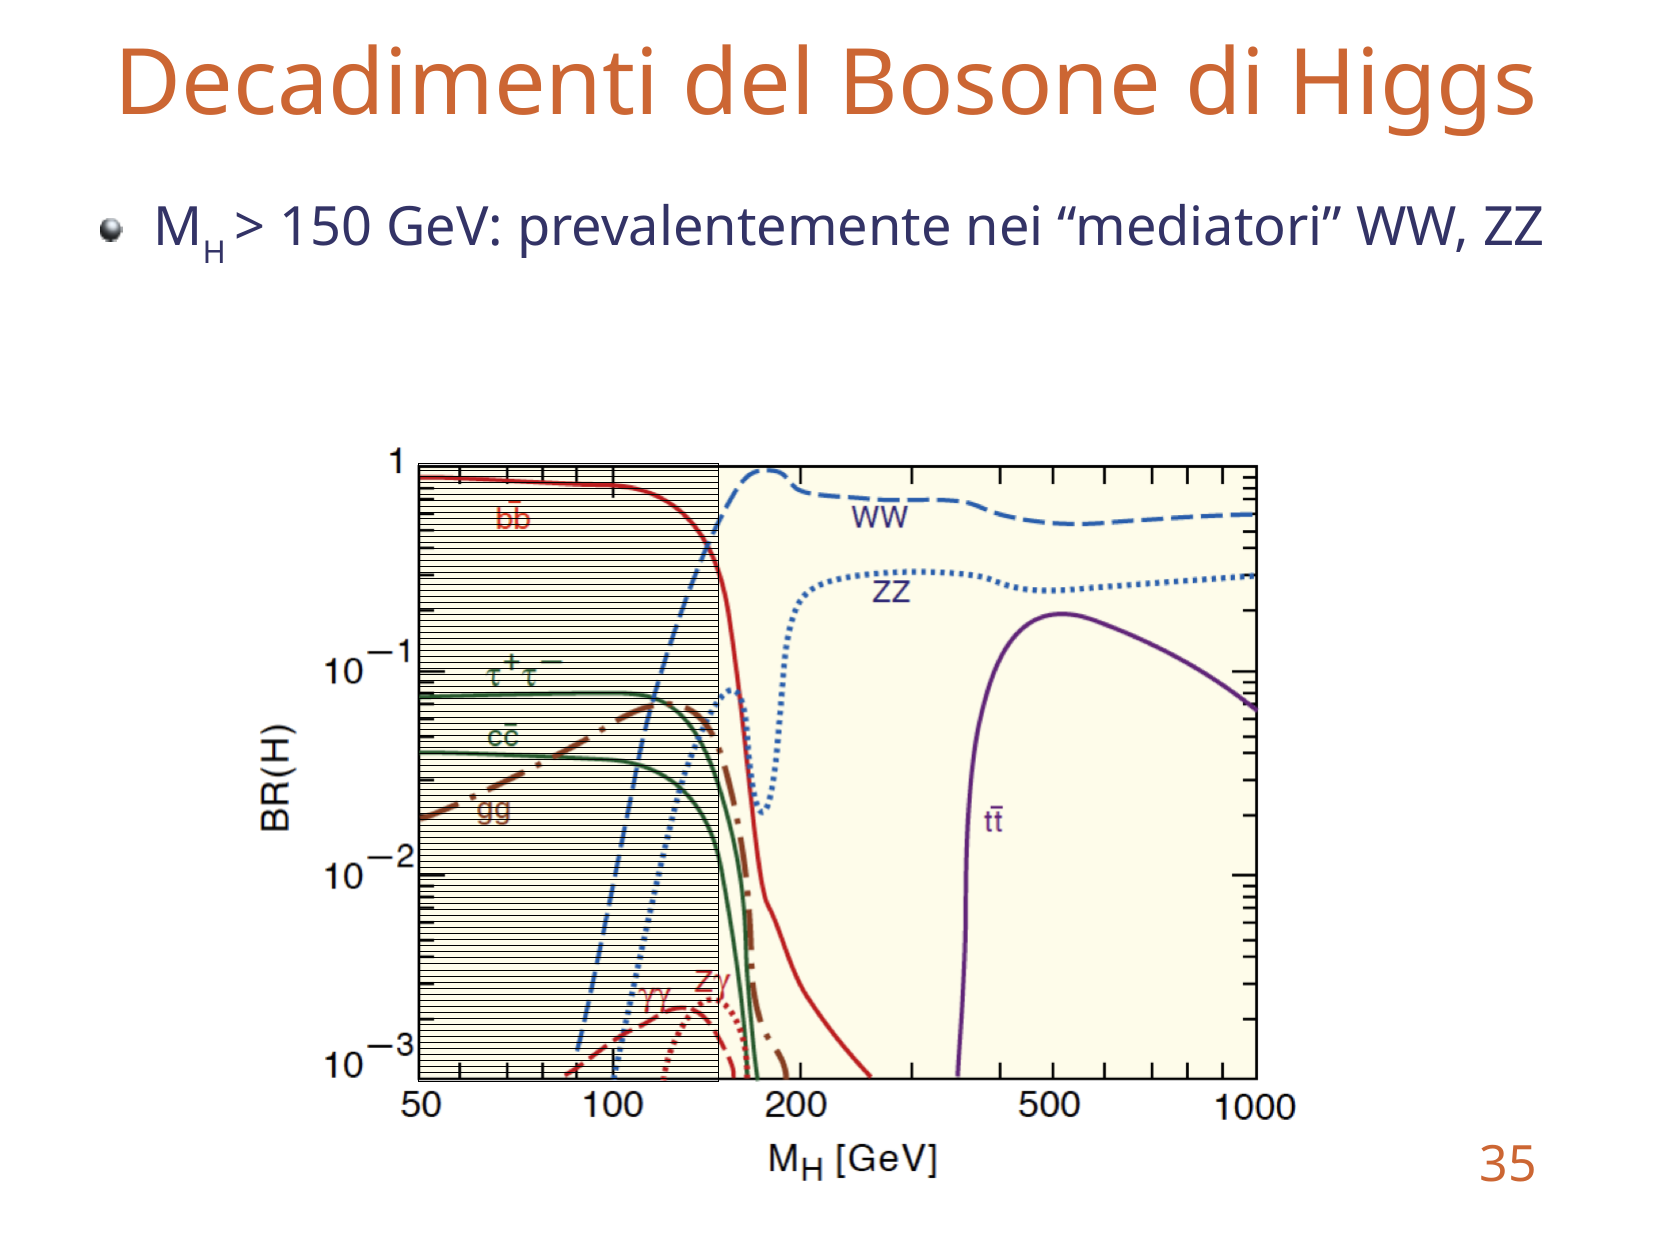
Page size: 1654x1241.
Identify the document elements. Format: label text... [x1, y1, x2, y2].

title Decadimenti del Bosone di Higgs [41, 10, 1613, 148]
list MH > 150 GeV: prevalentemente nei “mediatori” WW, ZZ [82, 187, 1571, 1094]
picture [228, 438, 1308, 1201]
text_box [418, 463, 719, 1082]
